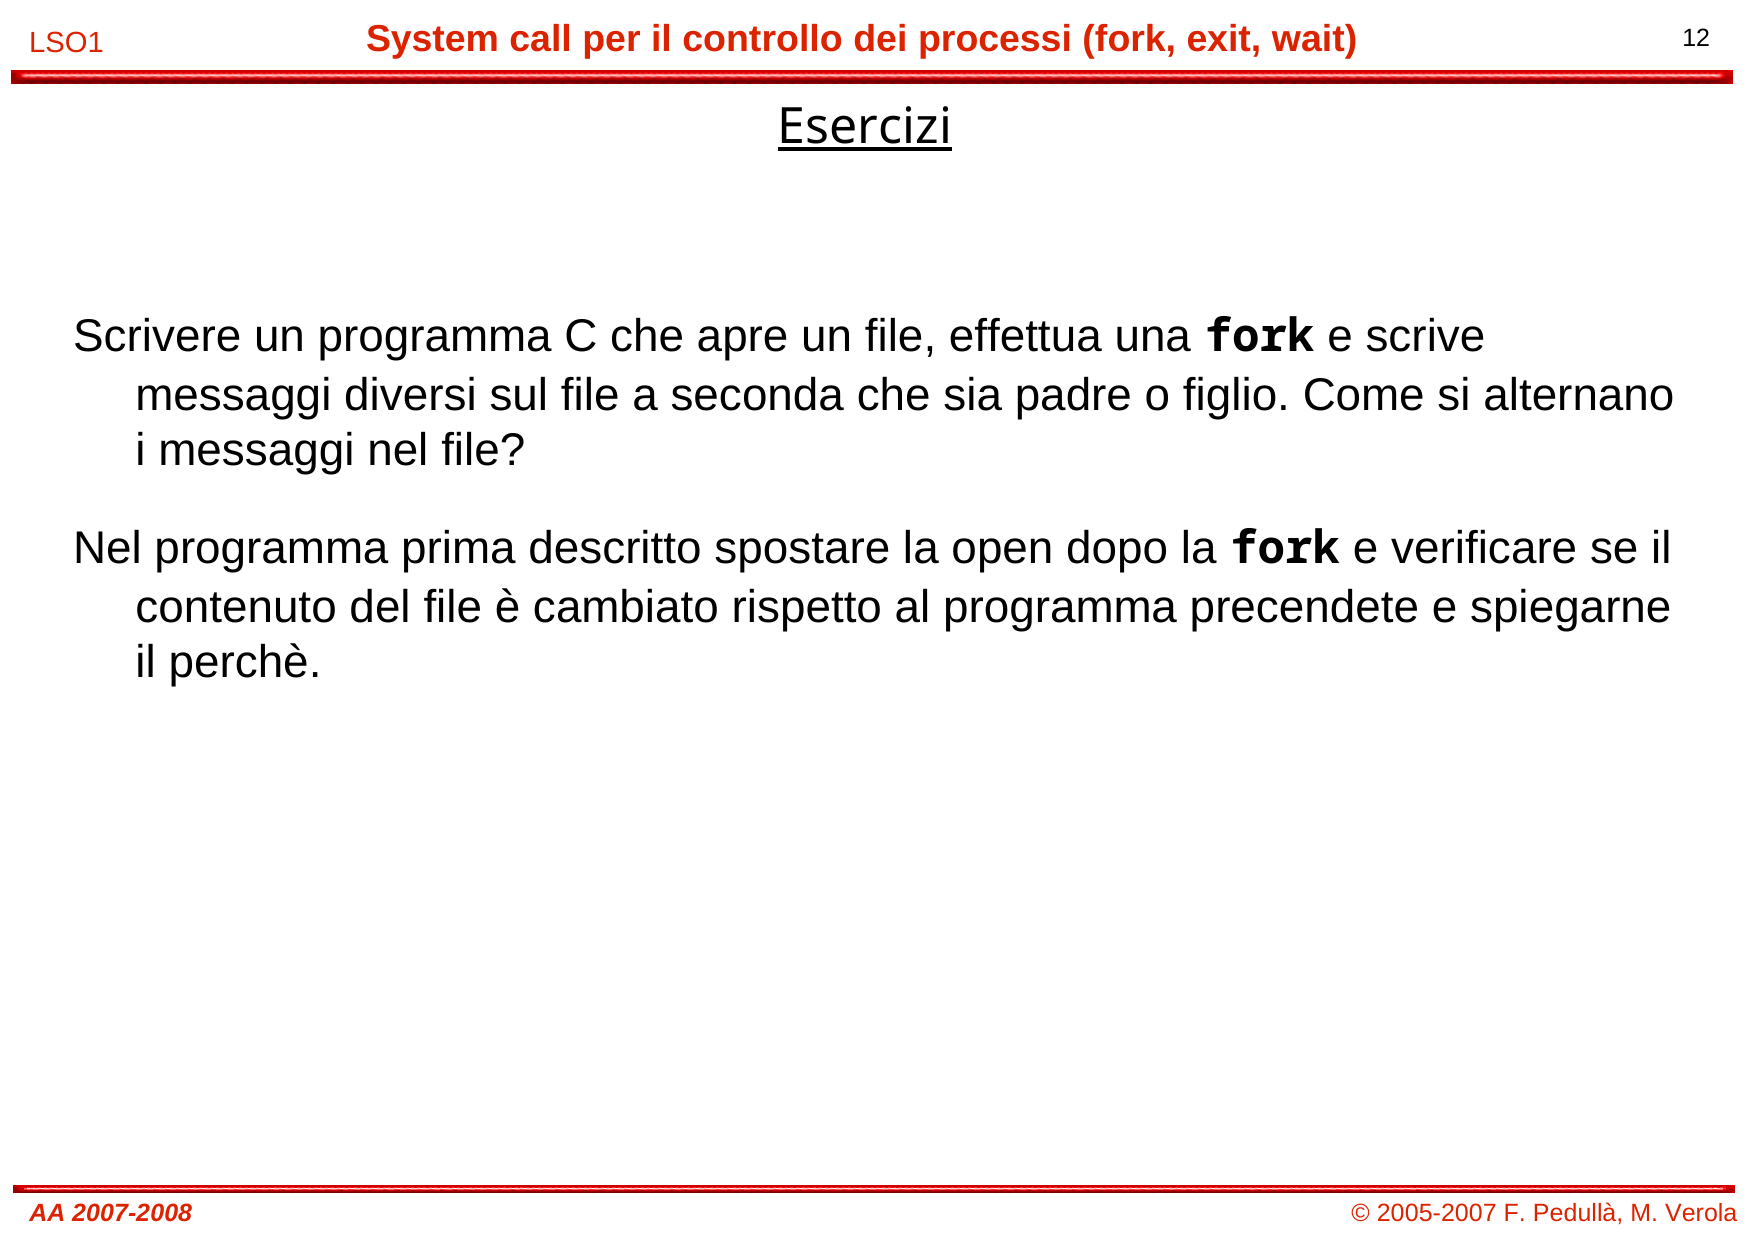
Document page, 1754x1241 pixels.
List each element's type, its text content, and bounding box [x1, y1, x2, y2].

picture [13, 1185, 1735, 1193]
picture [11, 70, 1733, 84]
list Scrivere un programma C che apre un file, effettua una fork e scrive messaggi diversi sul file a seconda che sia padre o figlio. Come si alternano i messaggi nel file? Nel programma prima descritto spostare la open dopo la fork e verificare se il contenuto del file è cambiato rispetto al programma precendete e spiegarne il perchè. [58, 295, 1696, 937]
title Esercizi [415, 78, 1315, 174]
